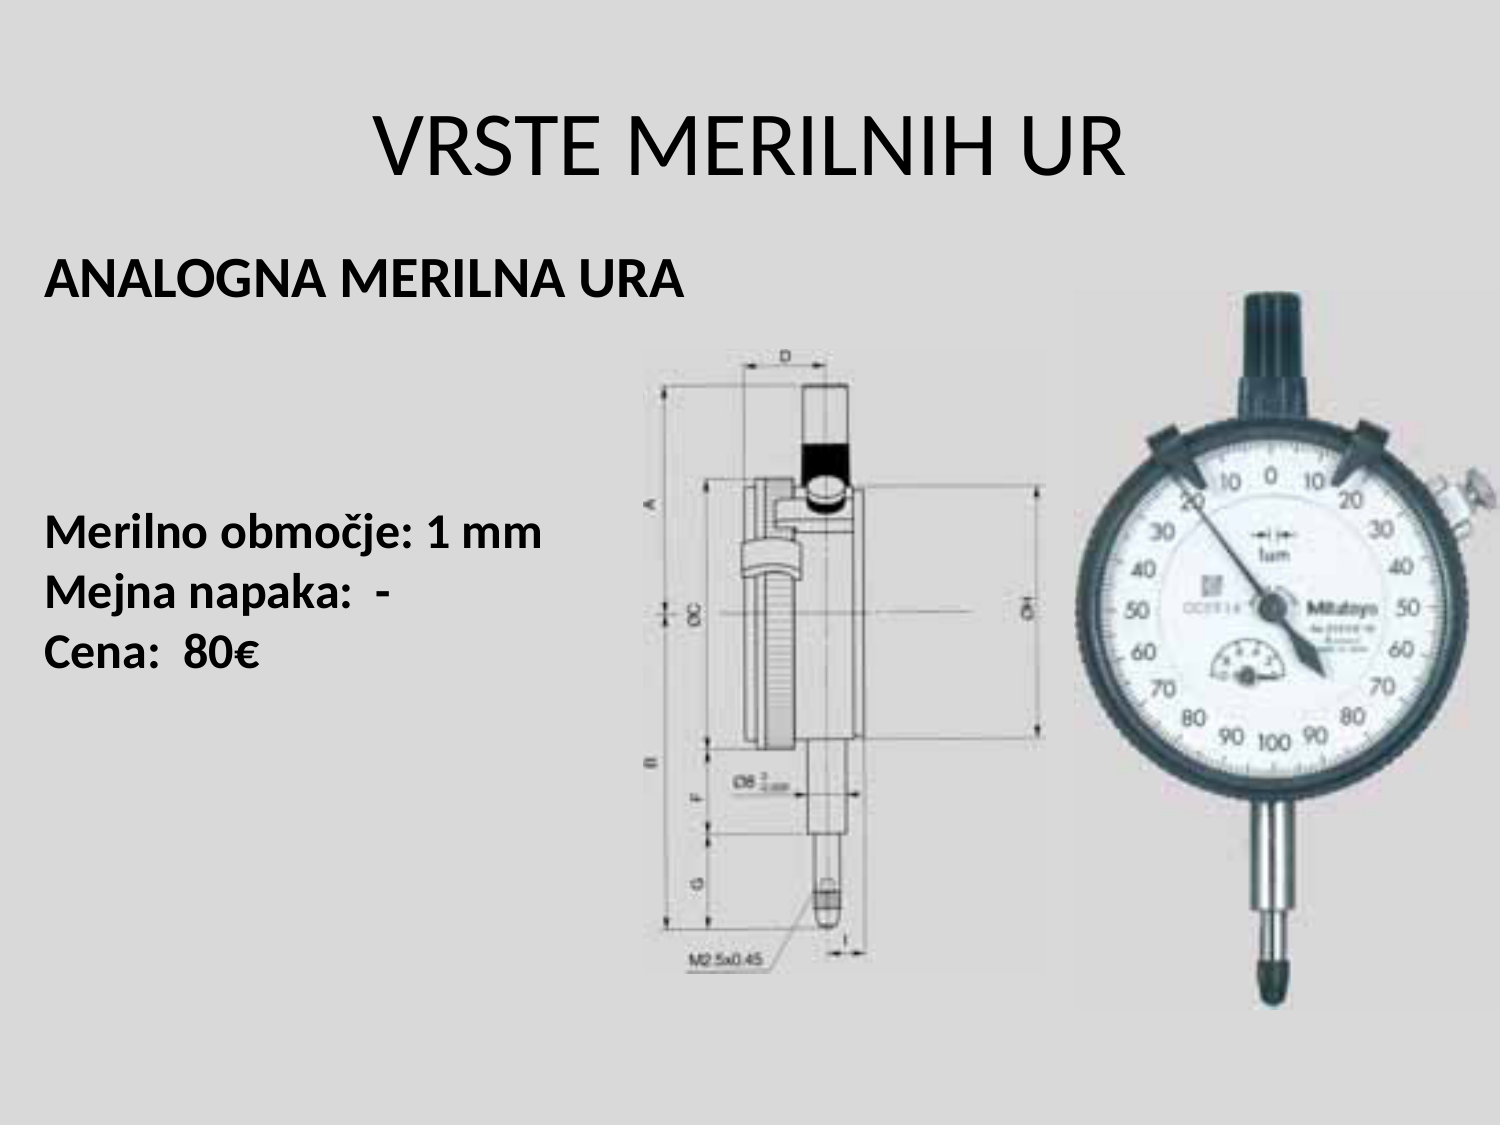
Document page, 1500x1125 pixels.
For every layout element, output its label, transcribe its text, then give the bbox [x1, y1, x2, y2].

title VRSTE MERILNIH UR [75, 45, 1425, 233]
text_box ANALOGNA MERILNA URA [29, 231, 798, 317]
picture [643, 349, 1046, 974]
picture [1074, 290, 1500, 1010]
text_box Merilno območje: 1 mm Mejna napaka: - Cena: 80€ [29, 491, 632, 687]
